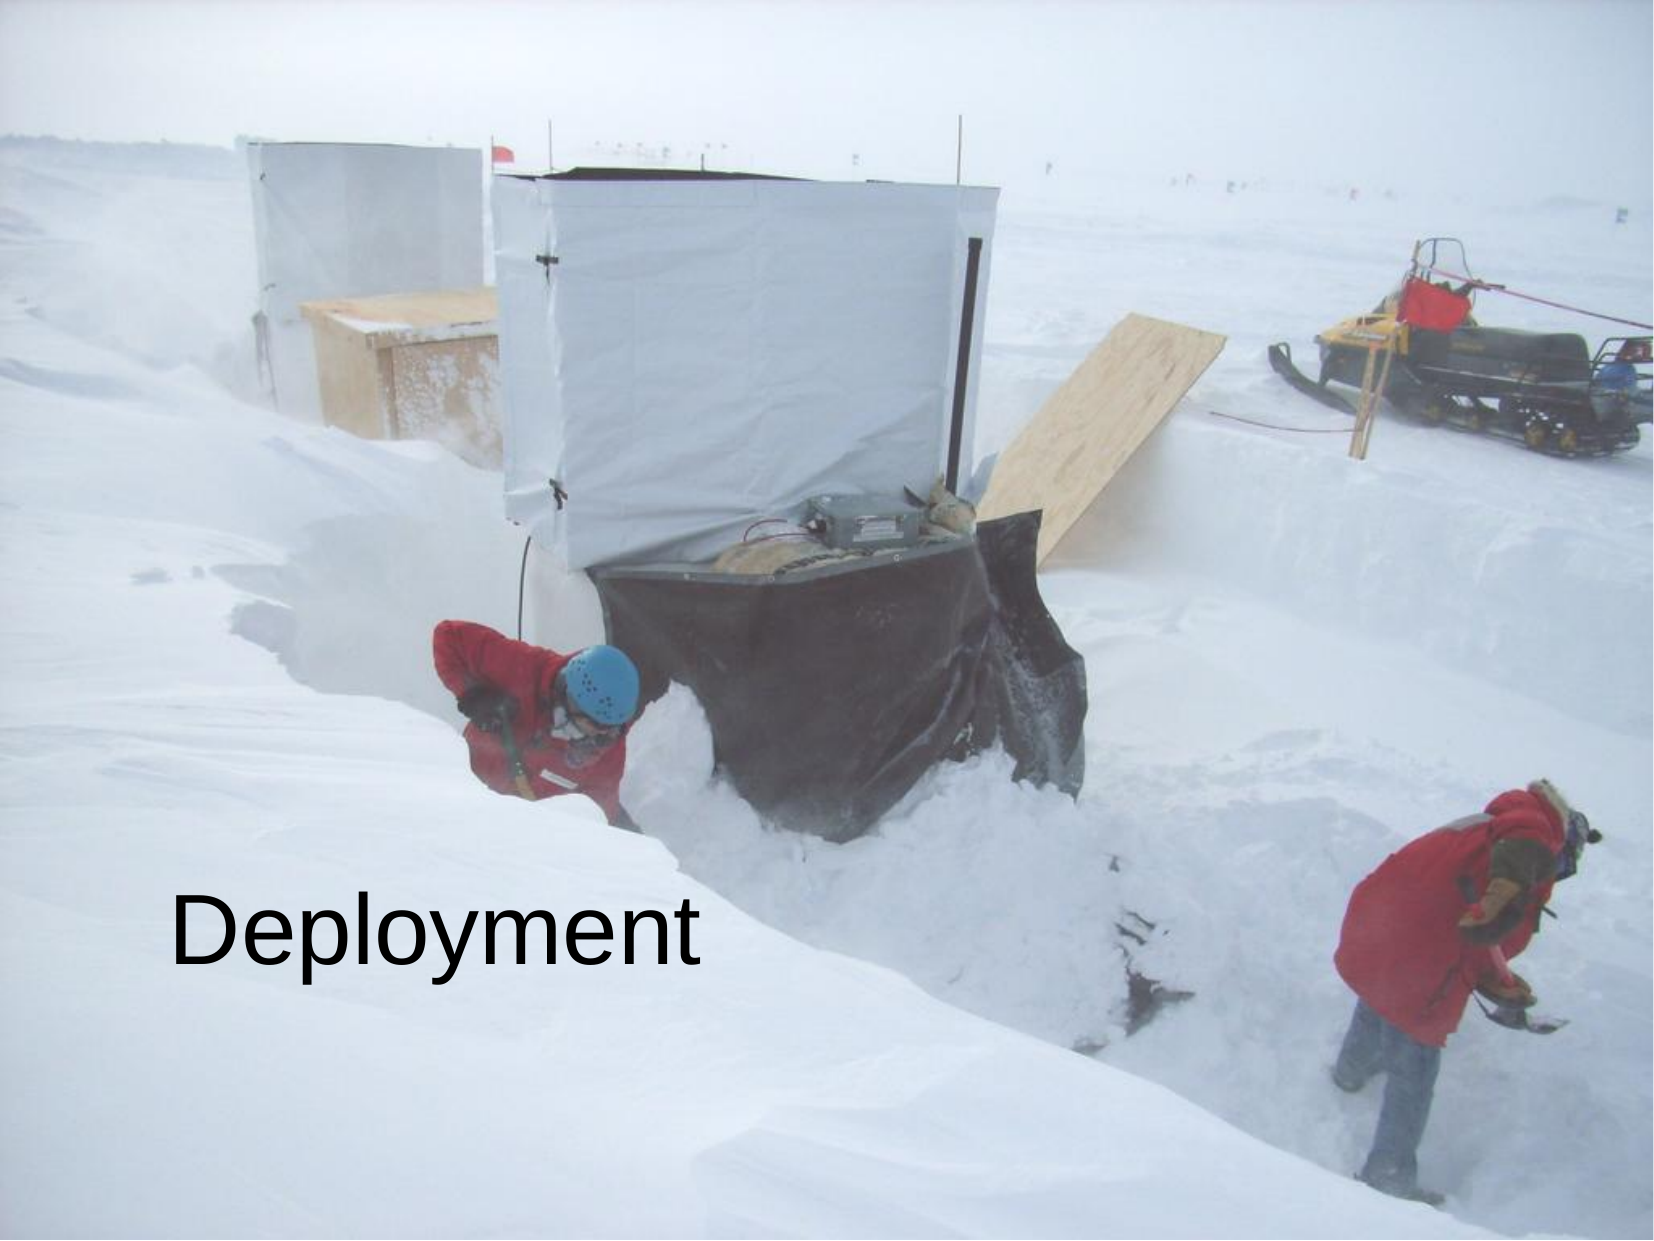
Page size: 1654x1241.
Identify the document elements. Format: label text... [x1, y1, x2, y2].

picture [0, 0, 1654, 1241]
text_box Deployment [149, 862, 722, 999]
